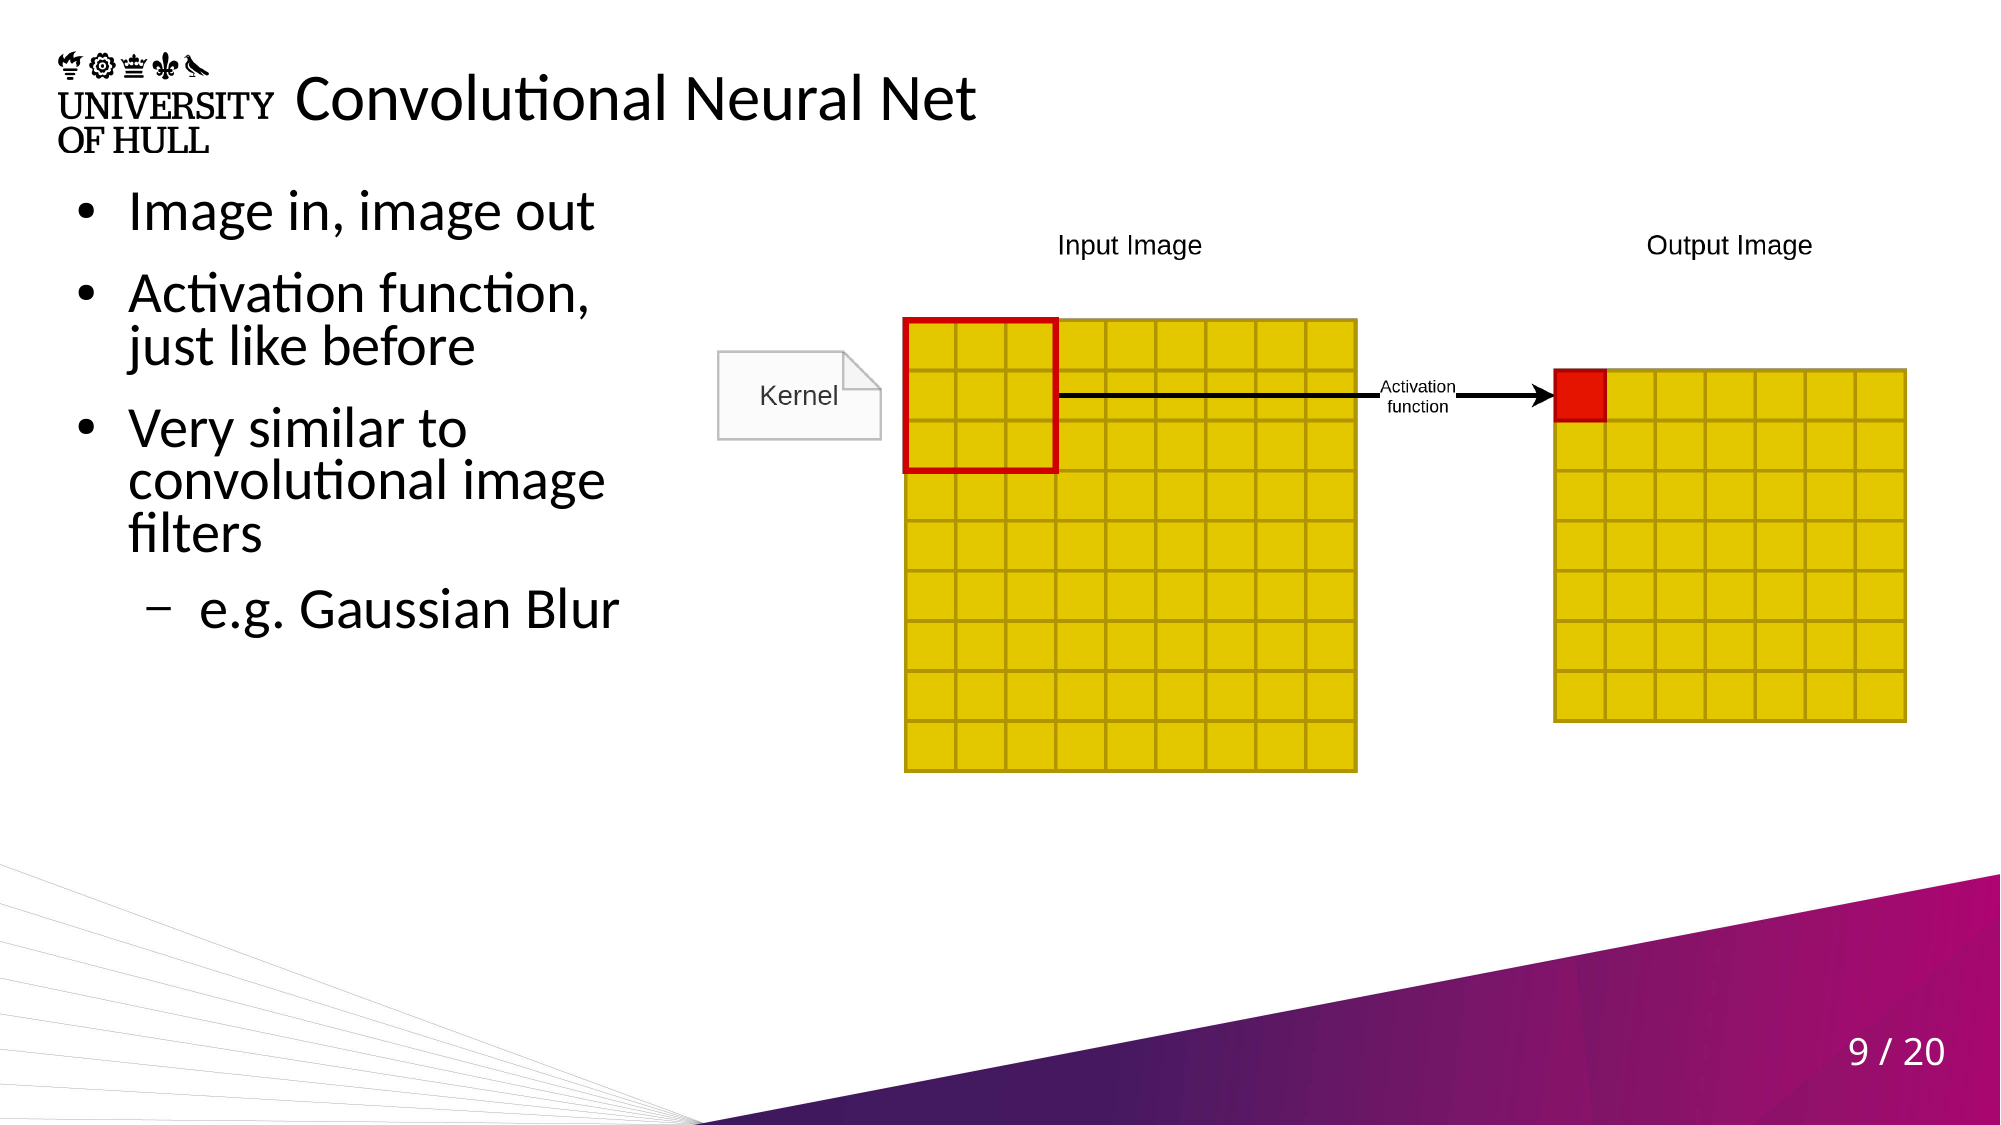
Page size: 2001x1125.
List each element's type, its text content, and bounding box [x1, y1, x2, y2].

picture [0, 0, 2000, 1125]
title Convolutional Neural Net [295, 42, 1932, 166]
list Image in, image out Activation function, just like before Very similar to convolutional image filters e.g. Gaussian Blur [58, 188, 686, 957]
text_box <number> / 20 [1570, 1015, 1961, 1087]
